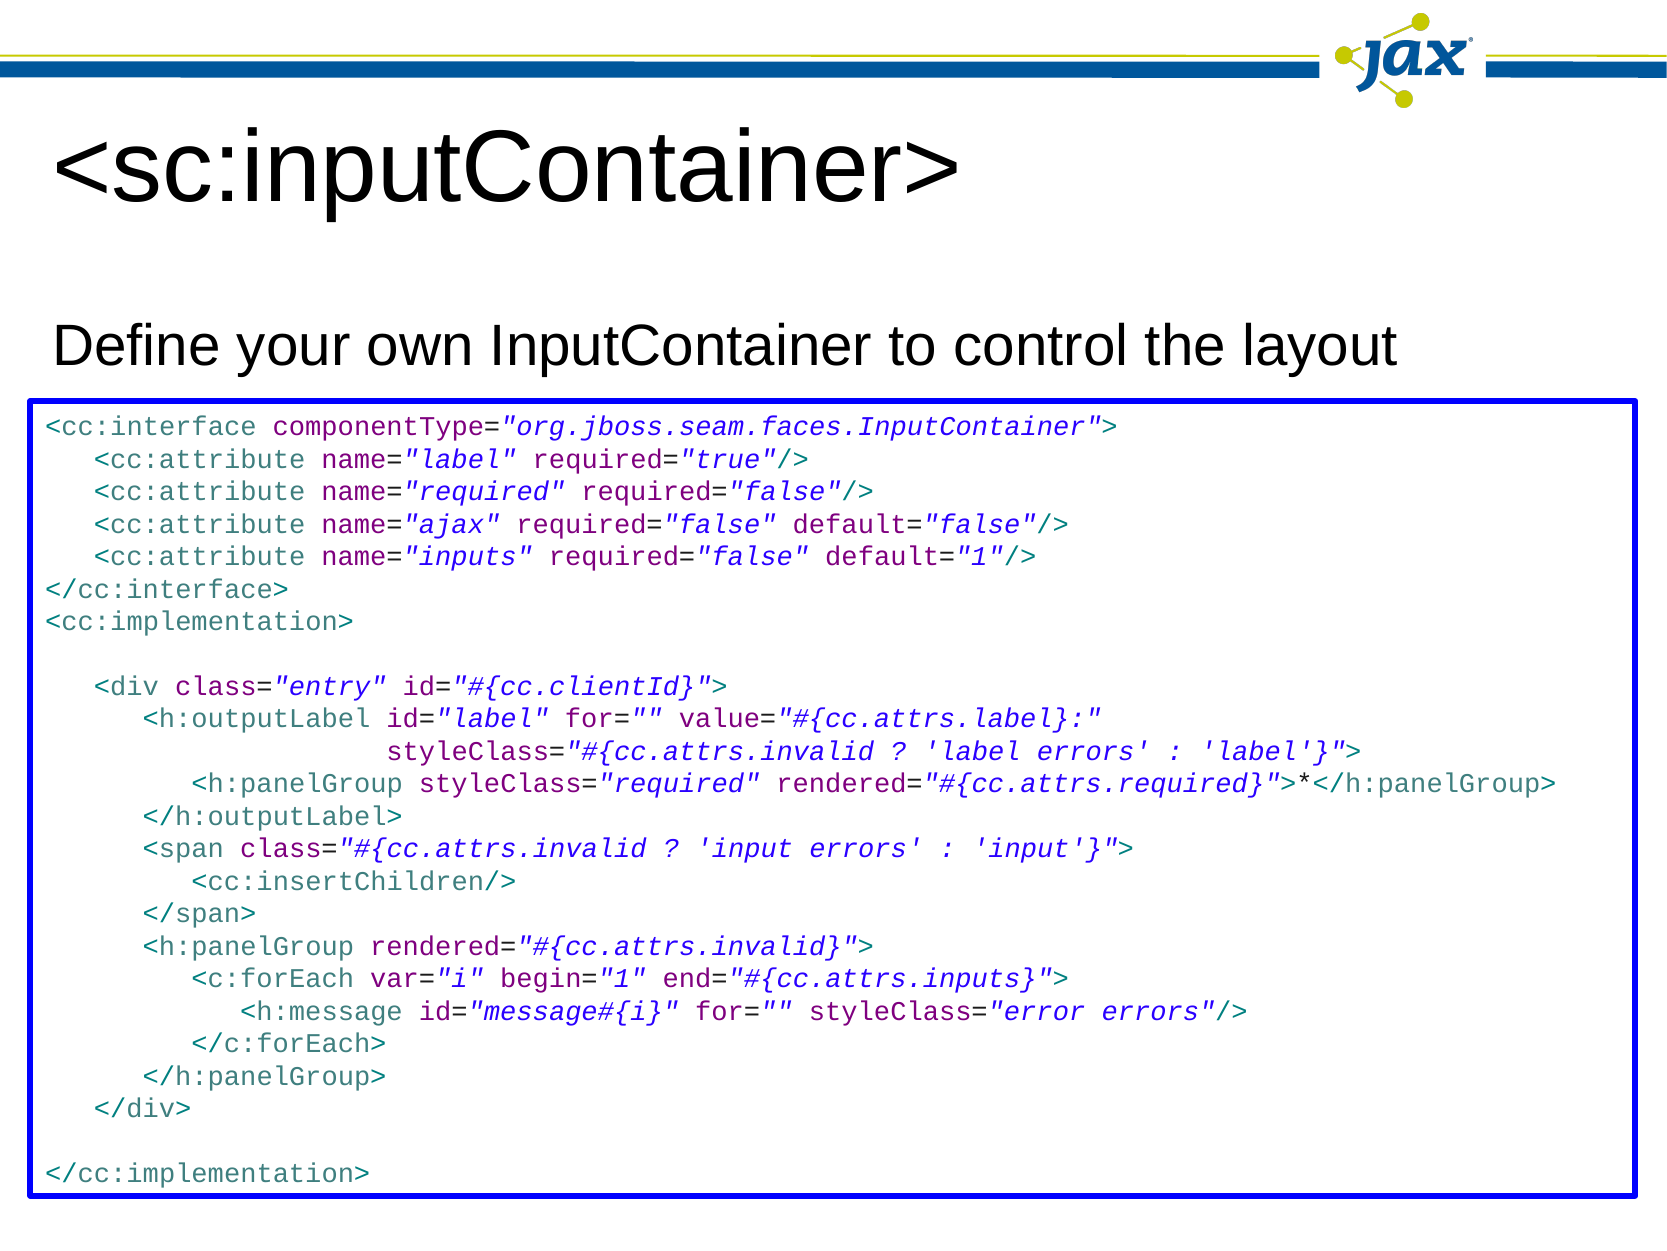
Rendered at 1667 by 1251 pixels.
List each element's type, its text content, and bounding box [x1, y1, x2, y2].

list Define your own InputContainer to control the layout [37, 300, 1613, 1126]
text_box <cc:interface componentType="org.jboss.seam.faces.InputContainer"> <cc:attribute name="label" required="true"/> <cc:attribute name="required" required="false"/> <cc:attribute name="ajax" required="false" default="false"/> <cc:attribute name="inputs" required="false" default="1"/> </cc:interface> <cc:implementation> <div class="entry" id="#{cc.clientId}"> <h:outputLabel id="label" for="" value="#{cc.attrs.label}:" styleClass="#{cc.attrs.invalid ? 'label errors' : 'label'}"> <h:panelGroup styleClass="required" rendered="#{cc.attrs.required}">*</h:panelGroup> </h:outputLabel> <span class="#{cc.attrs.invalid ? 'input errors' : 'input'}"> <cc:insertChildren/> </span> <h:panelGroup rendered="#{cc.attrs.invalid}"> <c:forEach var="i" begin="1" end="#{cc.attrs.inputs}"> <h:message id="message#{i}" for="" styleClass="error errors"/> </c:forEach> </h:panelGroup> </div> </cc:implementation> [30, 401, 1636, 1196]
picture [1335, 13, 1473, 91]
title <sc:inputContainer> [37, 91, 1651, 230]
